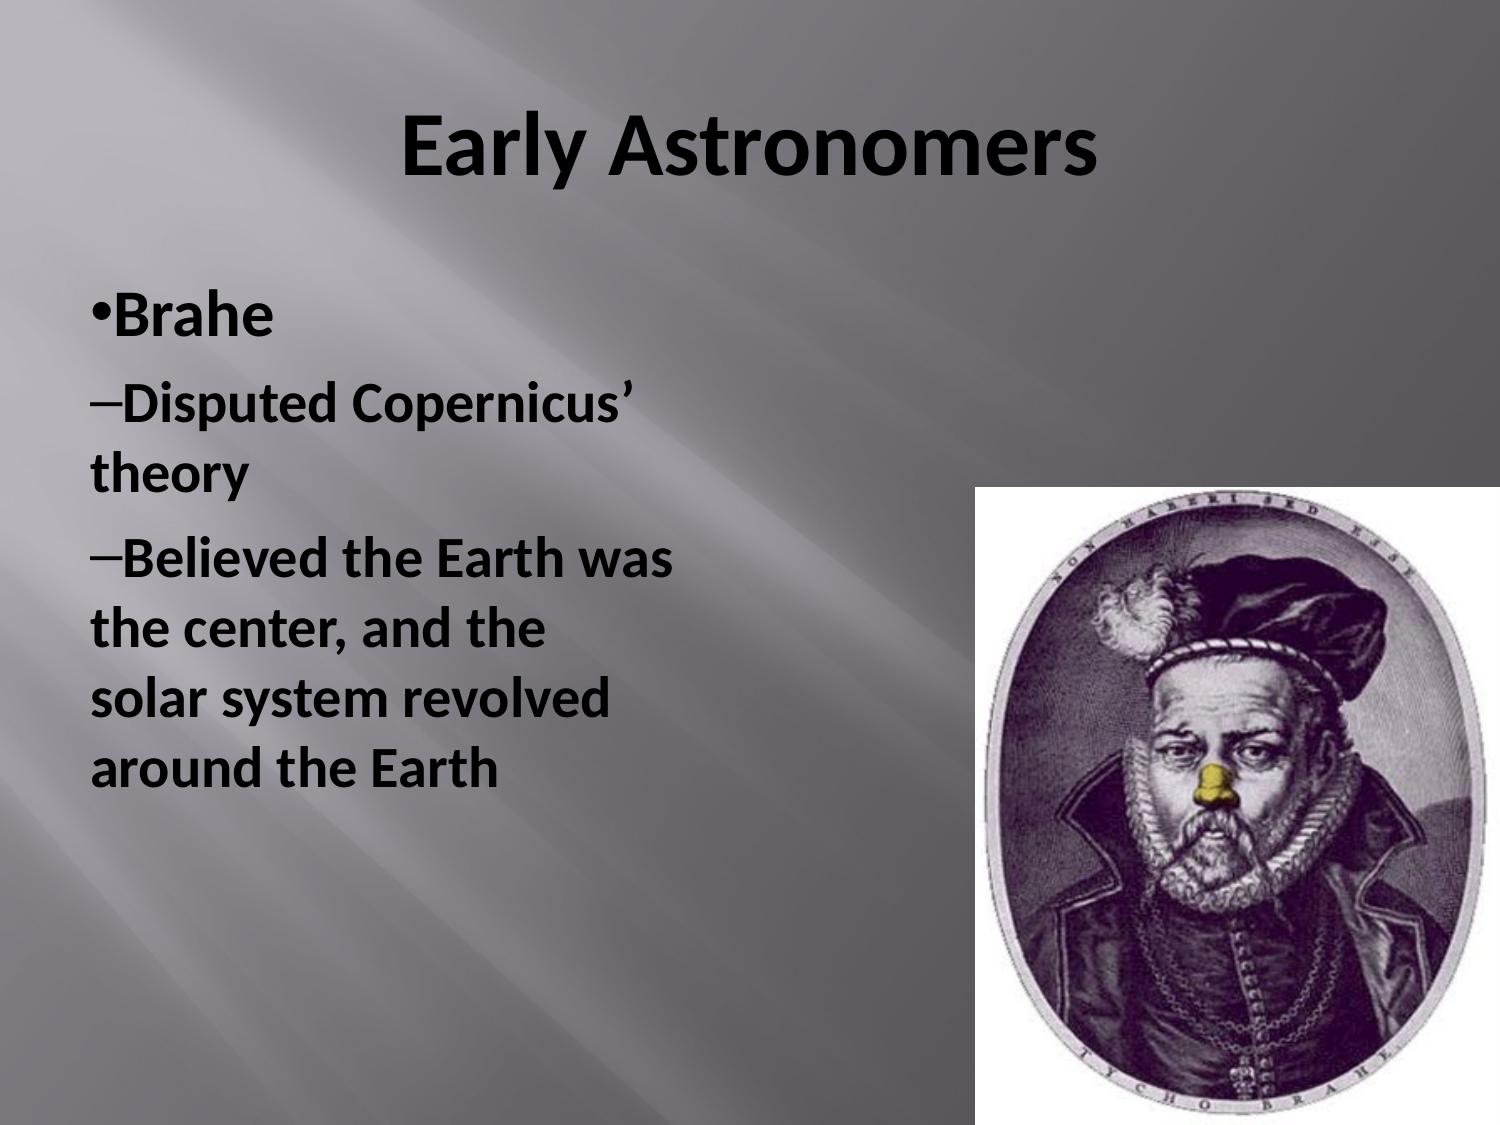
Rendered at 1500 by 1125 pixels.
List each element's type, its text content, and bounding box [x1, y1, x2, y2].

text_box Early Astronomers [75, 45, 1426, 233]
text_box Brahe Disputed Copernicus’ theory Believed the Earth was the center, and the solar system revolved around the Earth [75, 262, 1426, 1005]
picture [975, 487, 1500, 1125]
